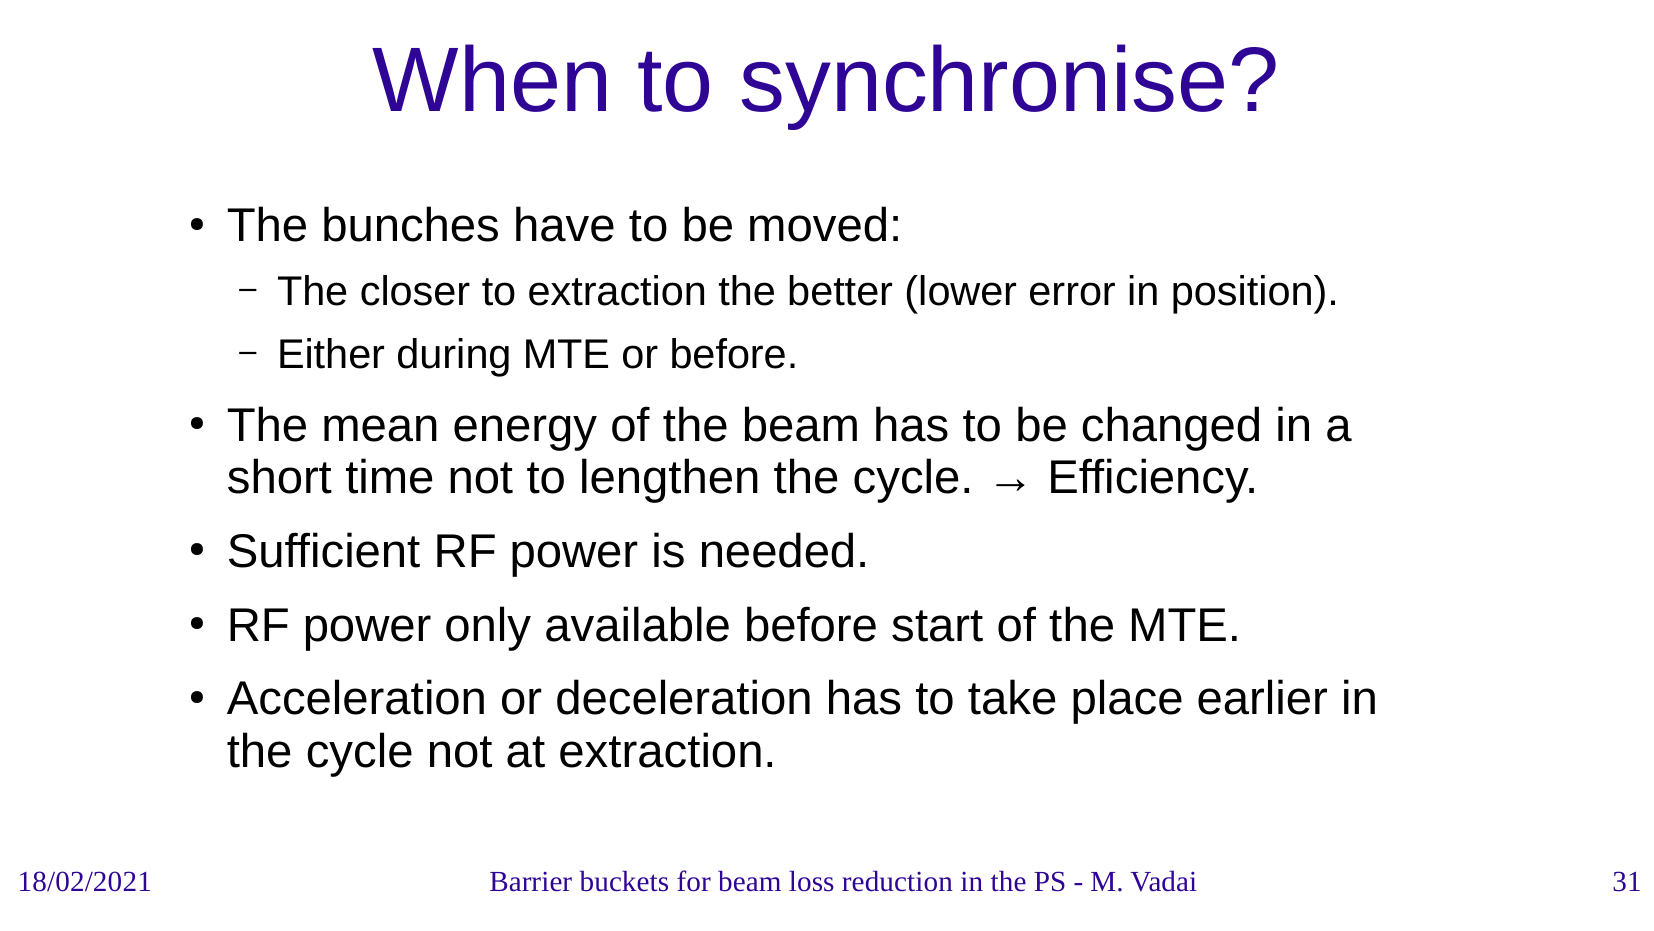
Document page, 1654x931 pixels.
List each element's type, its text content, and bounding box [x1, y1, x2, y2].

title When to synchronise? [82, 1, 1571, 157]
list The bunches have to be moved: The closer to extraction the better (lower error in position). Either during MTE or before. The mean energy of the beam has to be changed in a short time not to lengthen the cycle. → Efficiency. Sufficient RF power is needed. RF power only available before start of the MTE. Acceleration or deceleration has to take place earlier in the cycle not at extraction. [176, 198, 1396, 784]
